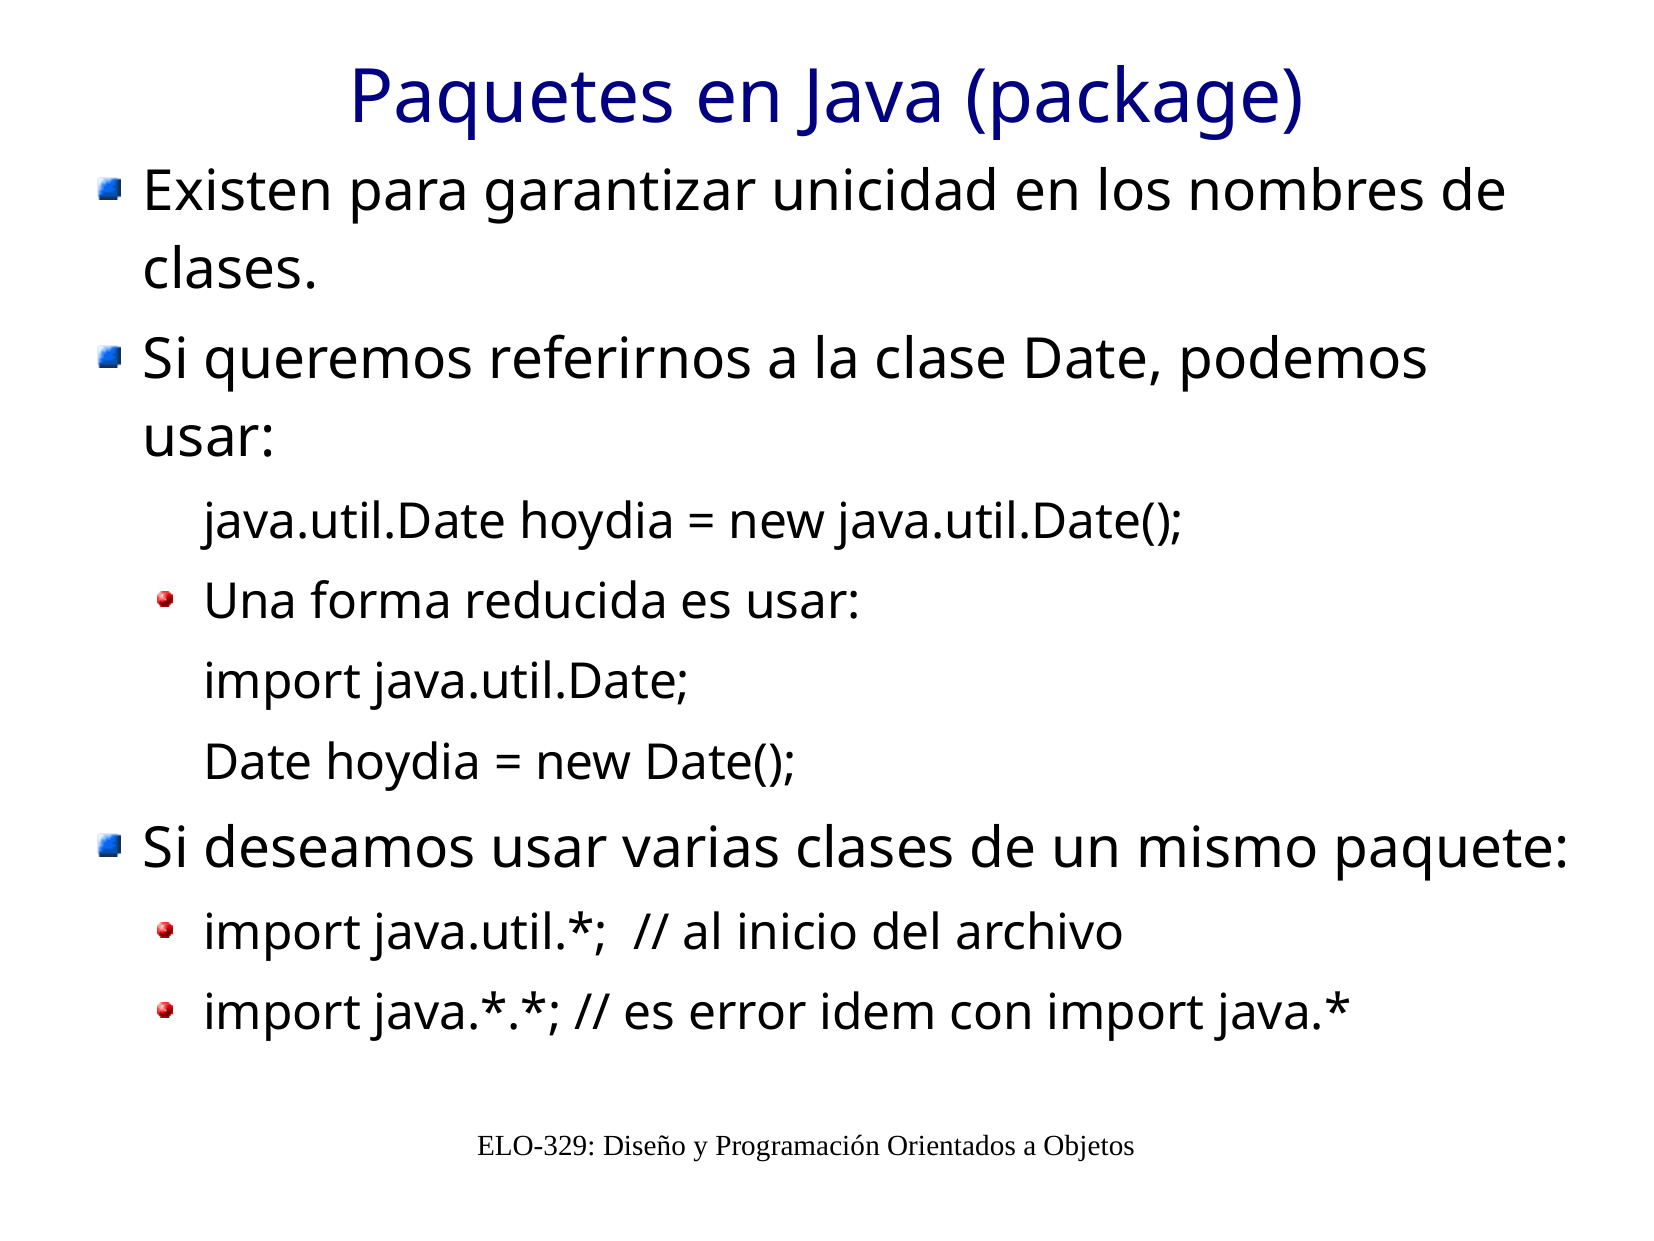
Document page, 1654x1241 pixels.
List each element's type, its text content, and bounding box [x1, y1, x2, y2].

list Existen para garantizar unicidad en los nombres de clases. Si queremos referirnos a la clase Date, podemos usar: java.util.Date hoydia = new java.util.Date(); Una forma reducida es usar: import java.util.Date; Date hoydia = new Date(); Si deseamos usar varias clases de un mismo paquete: import java.util.*; // al inicio del archivo import java.*.*; // es error idem con import java.* [82, 150, 1571, 1126]
title Paquetes en Java (package) [82, 43, 1571, 145]
